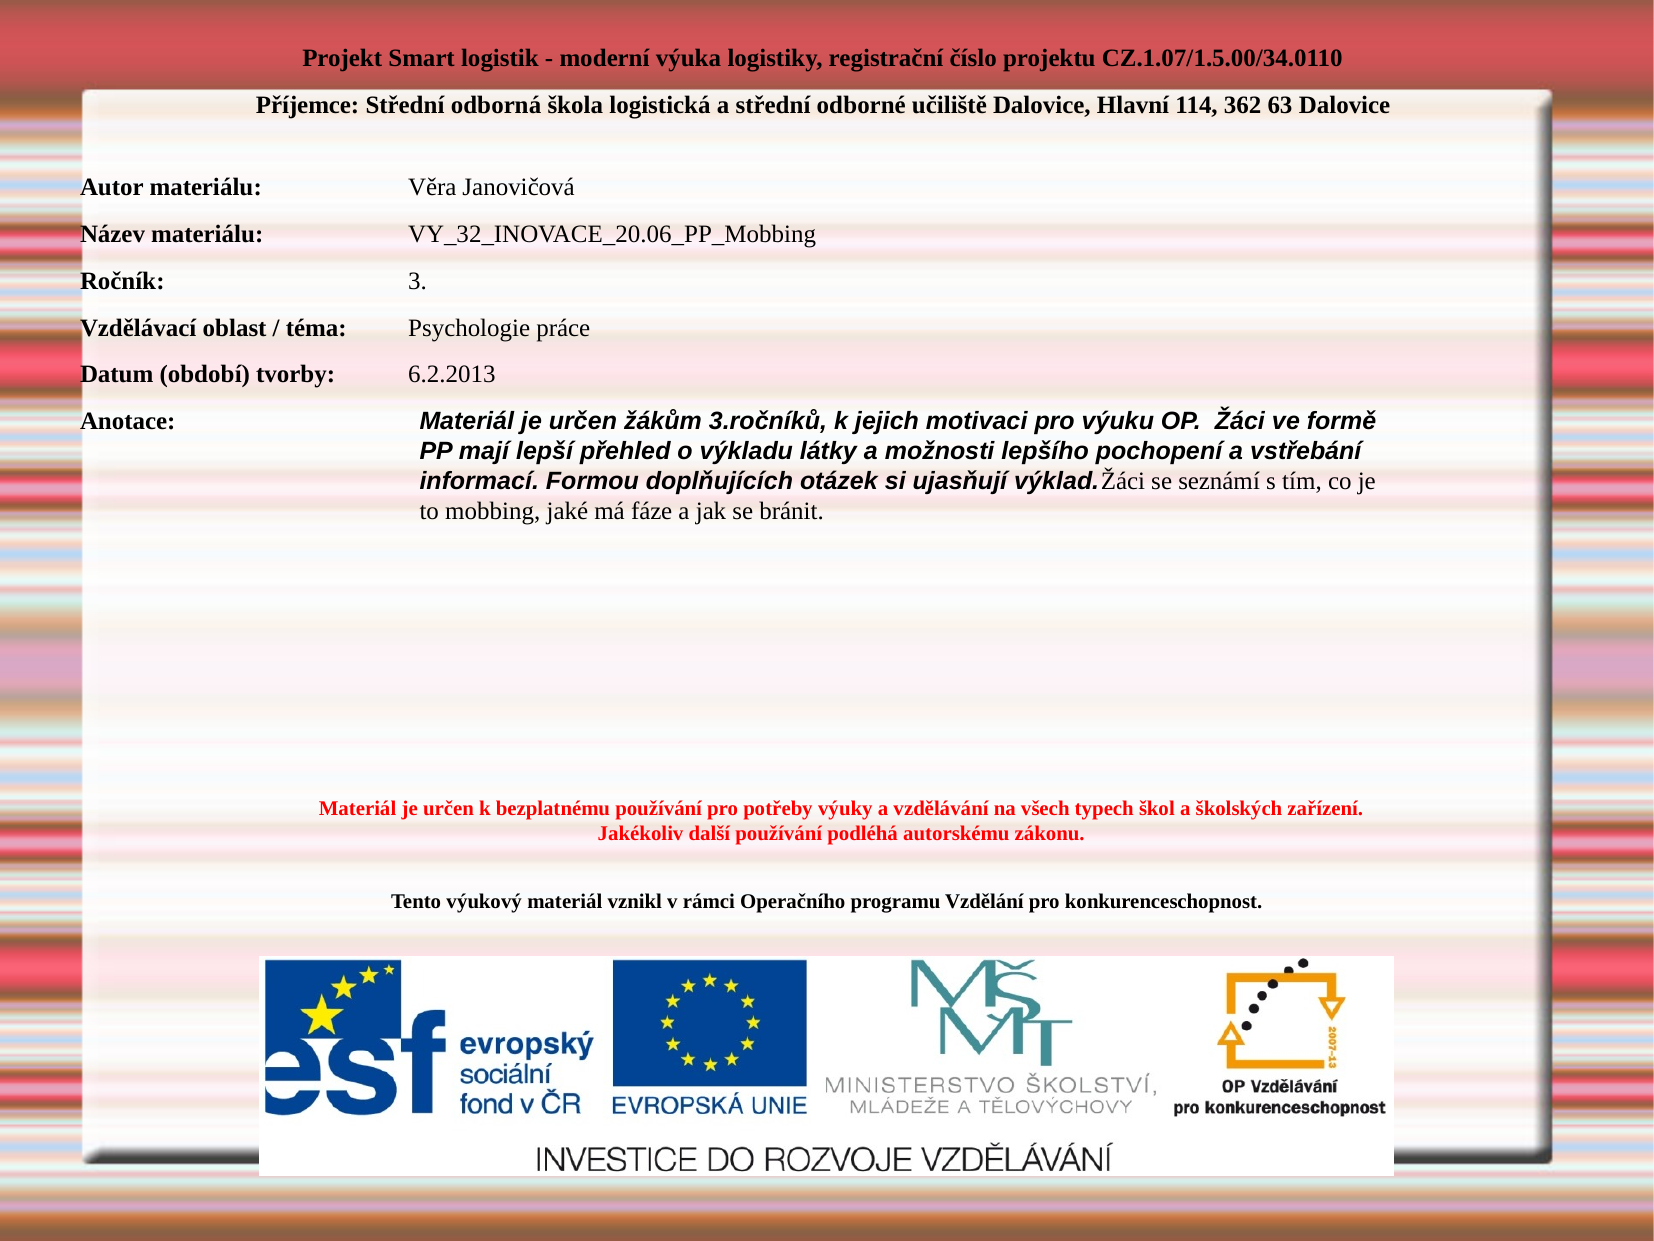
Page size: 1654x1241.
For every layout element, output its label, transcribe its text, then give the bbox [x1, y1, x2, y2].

text_box Materiál je určen žákům 3.ročníků, k jejich motivaci pro výuku OP. Žáci ve formě PP mají lepší přehled o výkladu látky a možnosti lepšího pochopení a vstřebání informací. Formou doplňujících otázek si ujasňují výklad.Žáci se seznámí s tím, co je to mobbing, jaké má fáze a jak se bránit. [404, 397, 1413, 534]
text_box 3. [393, 256, 816, 302]
text_box Ročník: [65, 256, 183, 302]
text_box Psychologie práce [393, 303, 1460, 349]
text_box Věra Janovičová [393, 162, 683, 209]
text_box Příjemce: Střední odborná škola logistická a střední odborné učiliště Dalovice, Hlavní 114, 362 63 Dalovice [240, 80, 1432, 127]
text_box Tento výukový materiál vznikl v rámci Operačního programu Vzdělání pro konkurenceschopnost. [142, 880, 1511, 921]
text_box Autor materiálu: [65, 162, 393, 209]
text_box Projekt Smart logistik - moderní výuka logistiky, registrační číslo projektu CZ.1.07/1.5.00/34.0110 [287, 34, 1367, 80]
text_box VY_32_INOVACE_20.06_PP_Mobbing [393, 209, 1448, 255]
picture [259, 957, 1394, 1176]
text_box Materiál je určen k bezplatnému používání pro potřeby výuky a vzdělávání na všech typech škol a školských zařízení. Jakékoliv další používání podléhá autorskému zákonu. [0, 787, 1654, 853]
text_box Datum (období) tvorby: [65, 350, 359, 396]
text_box Název materiálu: [65, 209, 376, 255]
text_box 6.2.2013 [393, 350, 543, 396]
text_box Anotace: [65, 397, 218, 443]
text_box Vzdělávací oblast / téma: [65, 303, 370, 349]
